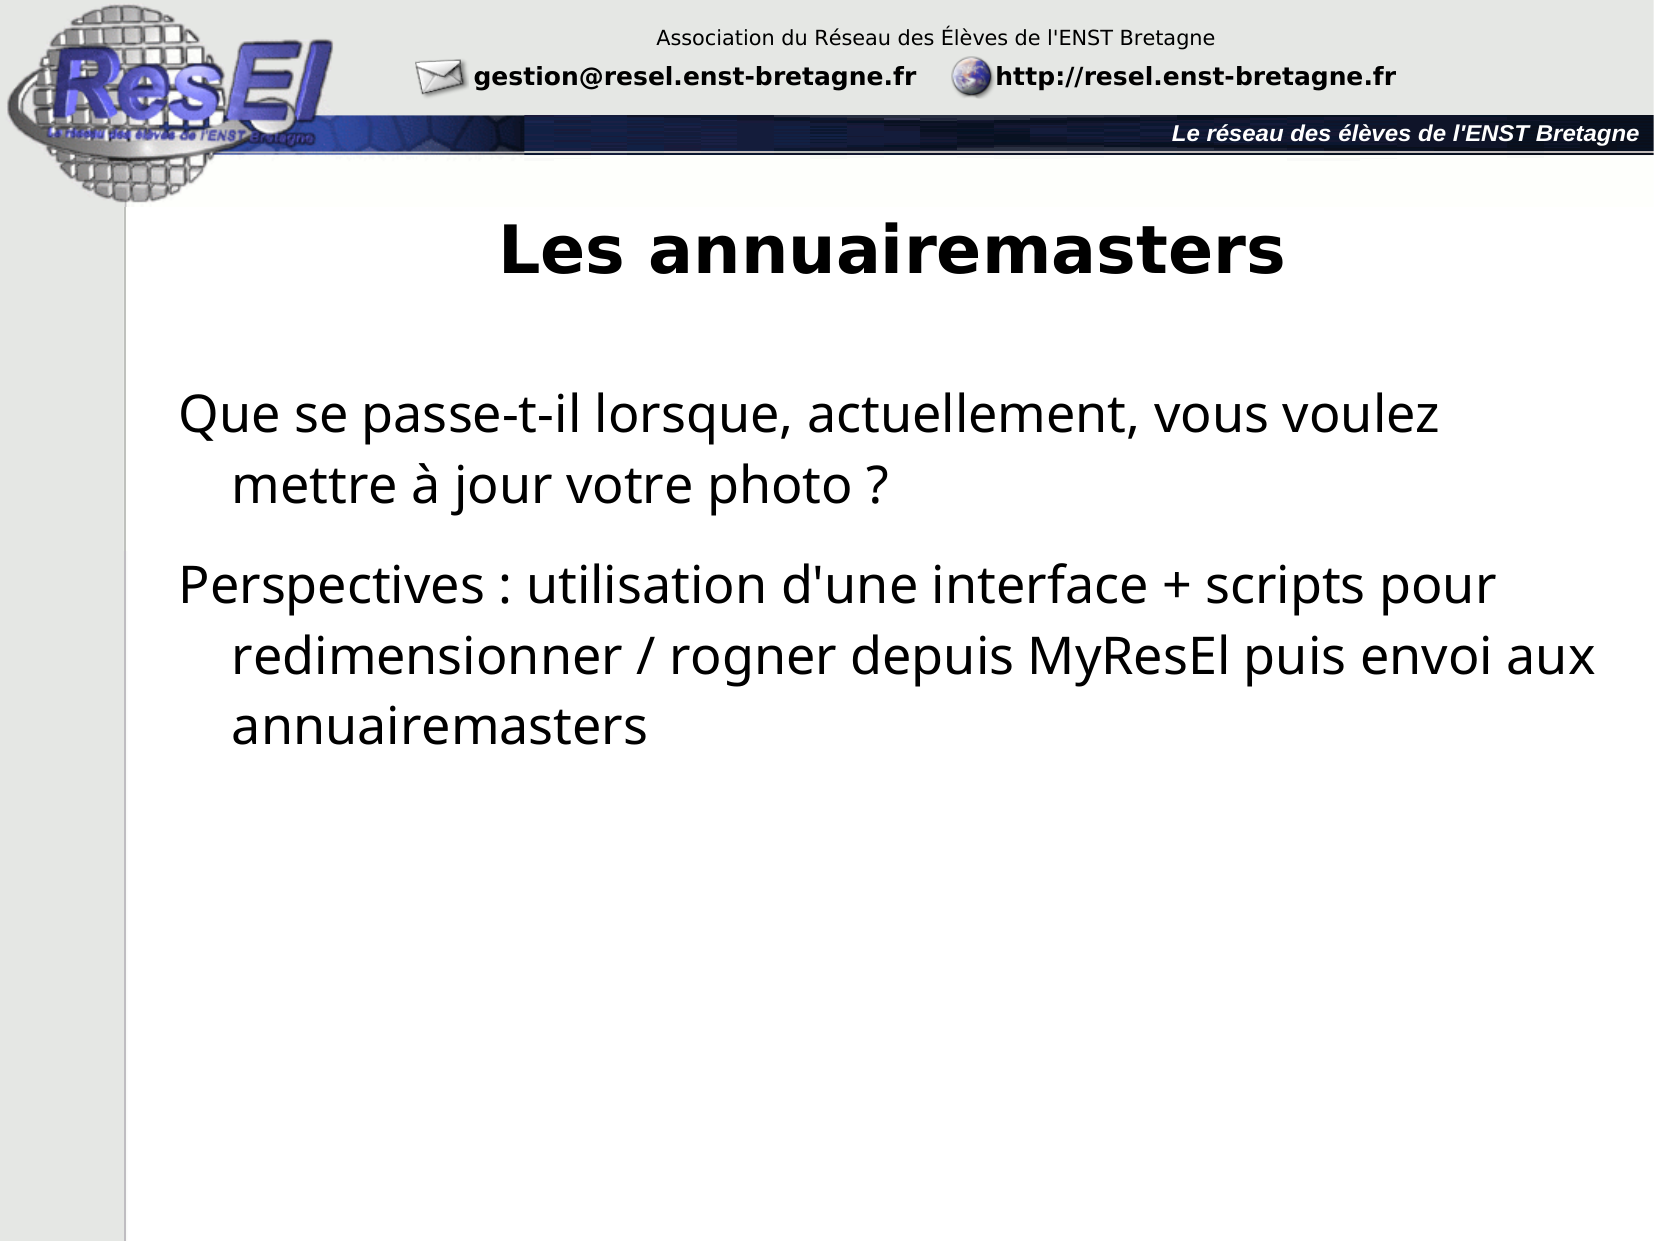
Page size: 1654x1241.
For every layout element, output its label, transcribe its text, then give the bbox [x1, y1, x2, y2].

list Que se passe-t-il lorsque, actuellement, vous voulez mettre à jour votre photo ? Perspectives : utilisation d'une interface + scripts pour redimensionner / rogner depuis MyResEl puis envoi aux annuairemasters [161, 376, 1619, 1198]
title Les annuairemasters [195, 169, 1590, 333]
picture [0, 0, 1654, 1241]
